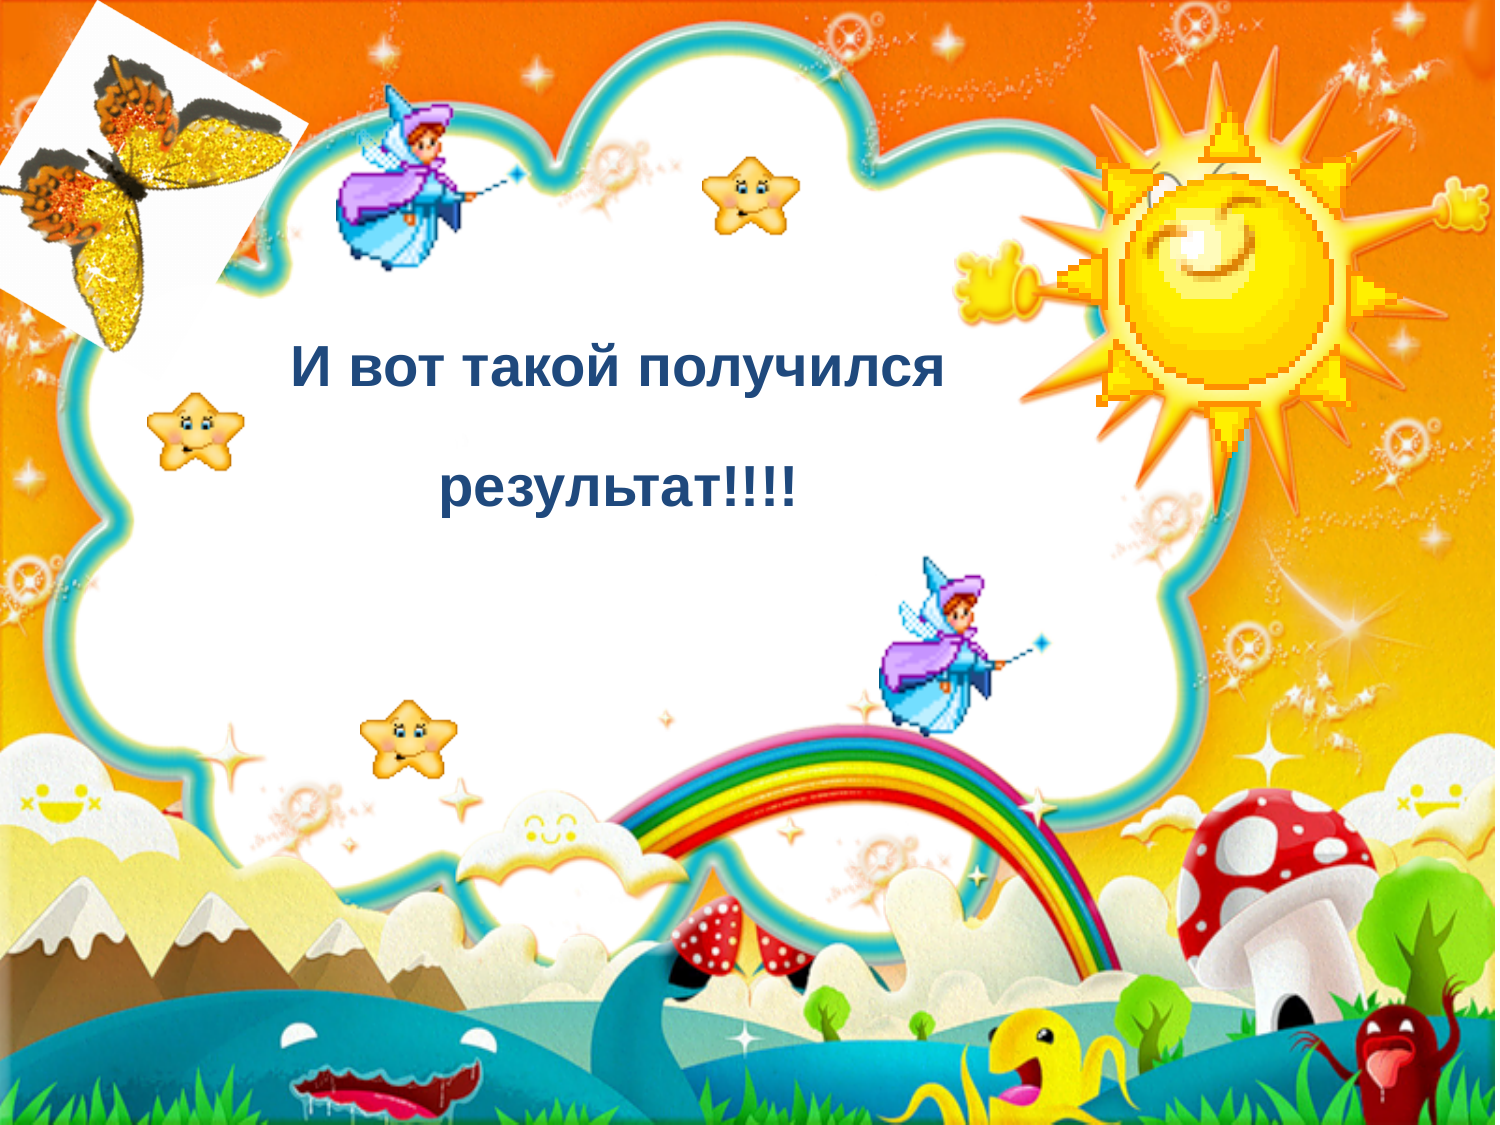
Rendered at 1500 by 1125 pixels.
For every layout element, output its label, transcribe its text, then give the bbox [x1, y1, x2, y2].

picture [0, 0, 1495, 1125]
text_box И вот такой получился результат!!!! [100, 278, 1137, 534]
